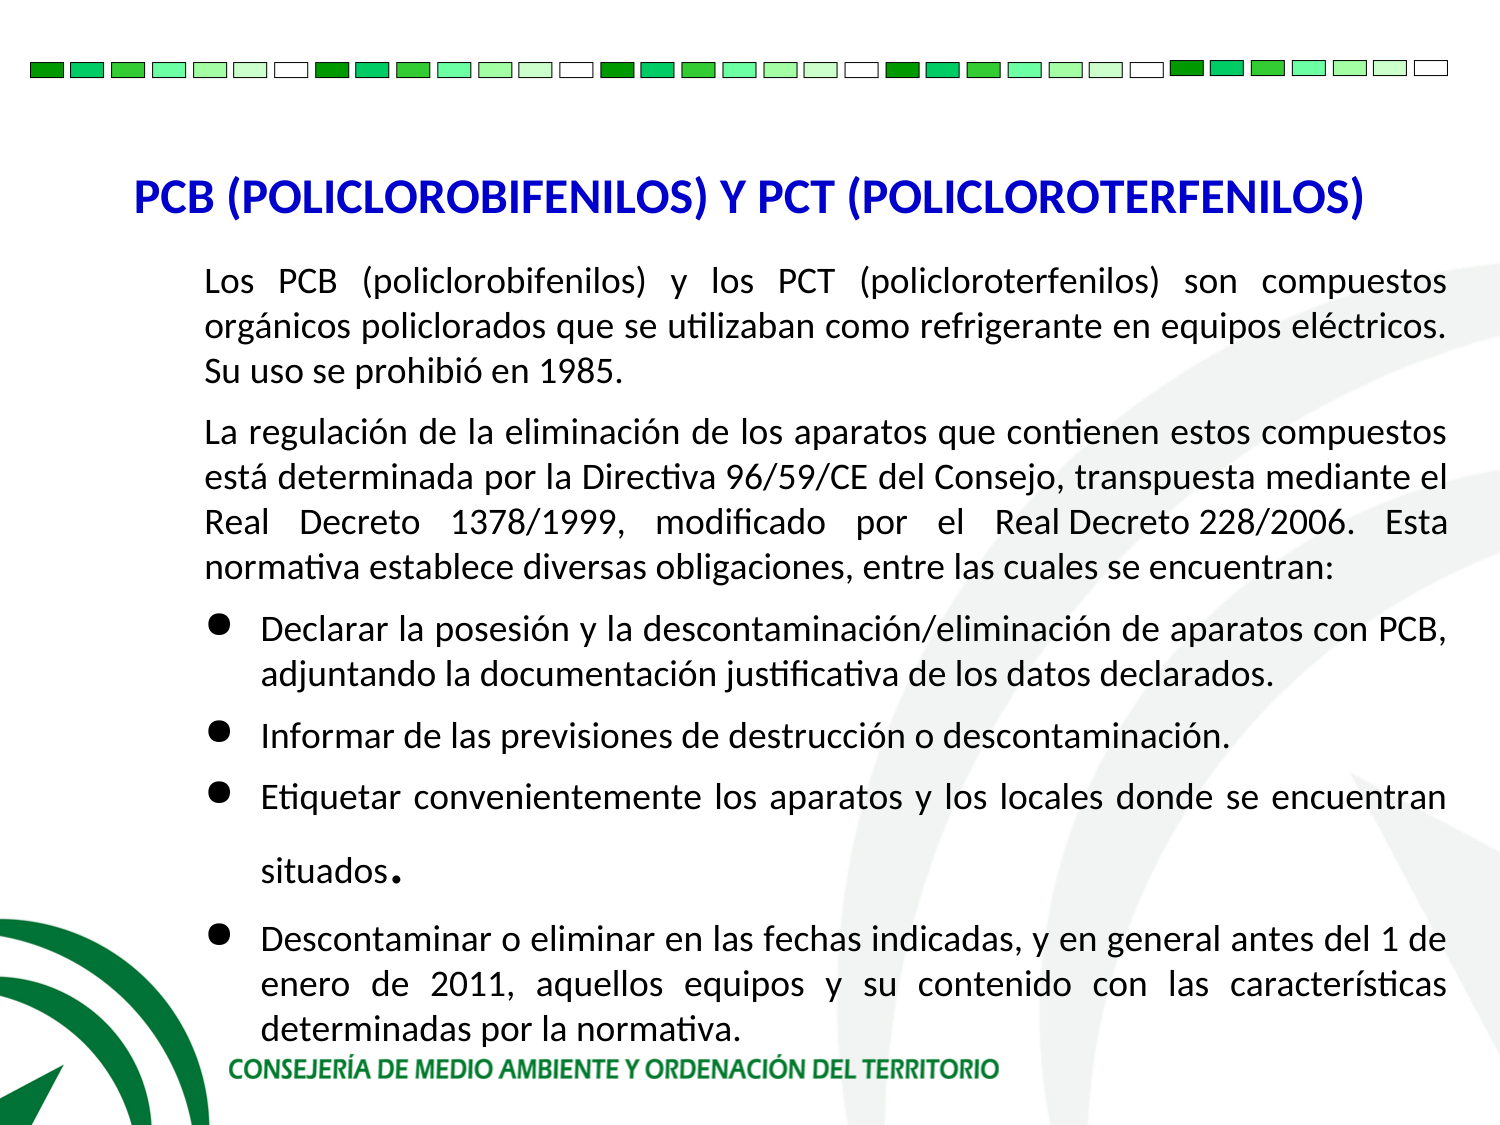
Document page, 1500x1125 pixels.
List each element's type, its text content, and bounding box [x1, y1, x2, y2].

picture [0, 0, 1500, 1125]
list Los PCB (policlorobifenilos) y los PCT (policloroterfenilos) son compuestos orgánicos policlorados que se utilizaban como refrigerante en equipos eléctricos. Su uso se prohibió en 1985. La regulación de la eliminación de los aparatos que contienen estos compuestos está determinada por la Directiva 96/59/CE del Consejo, transpuesta mediante el Real Decreto 1378/1999, modificado por el Real Decreto 228/2006. Esta normativa establece diversas obligaciones, entre las cuales se encuentran: Declarar la posesión y la descontaminación/eliminación de aparatos con PCB, adjuntando la documentación justificativa de los datos declarados. Informar de las previsiones de destrucción o descontaminación. Etiquetar convenientemente los aparatos y los locales donde se encuentran situados. Descontaminar o eliminar en las fechas indicadas, y en general antes del 1 de enero de 2011, aquellos equipos y su contenido con las características determinadas por la normativa. [189, 248, 1465, 1059]
title PCB (POLICLOROBIFENILOS) Y PCT (POLICLOROTERFENILOS) [112, 99, 1388, 288]
